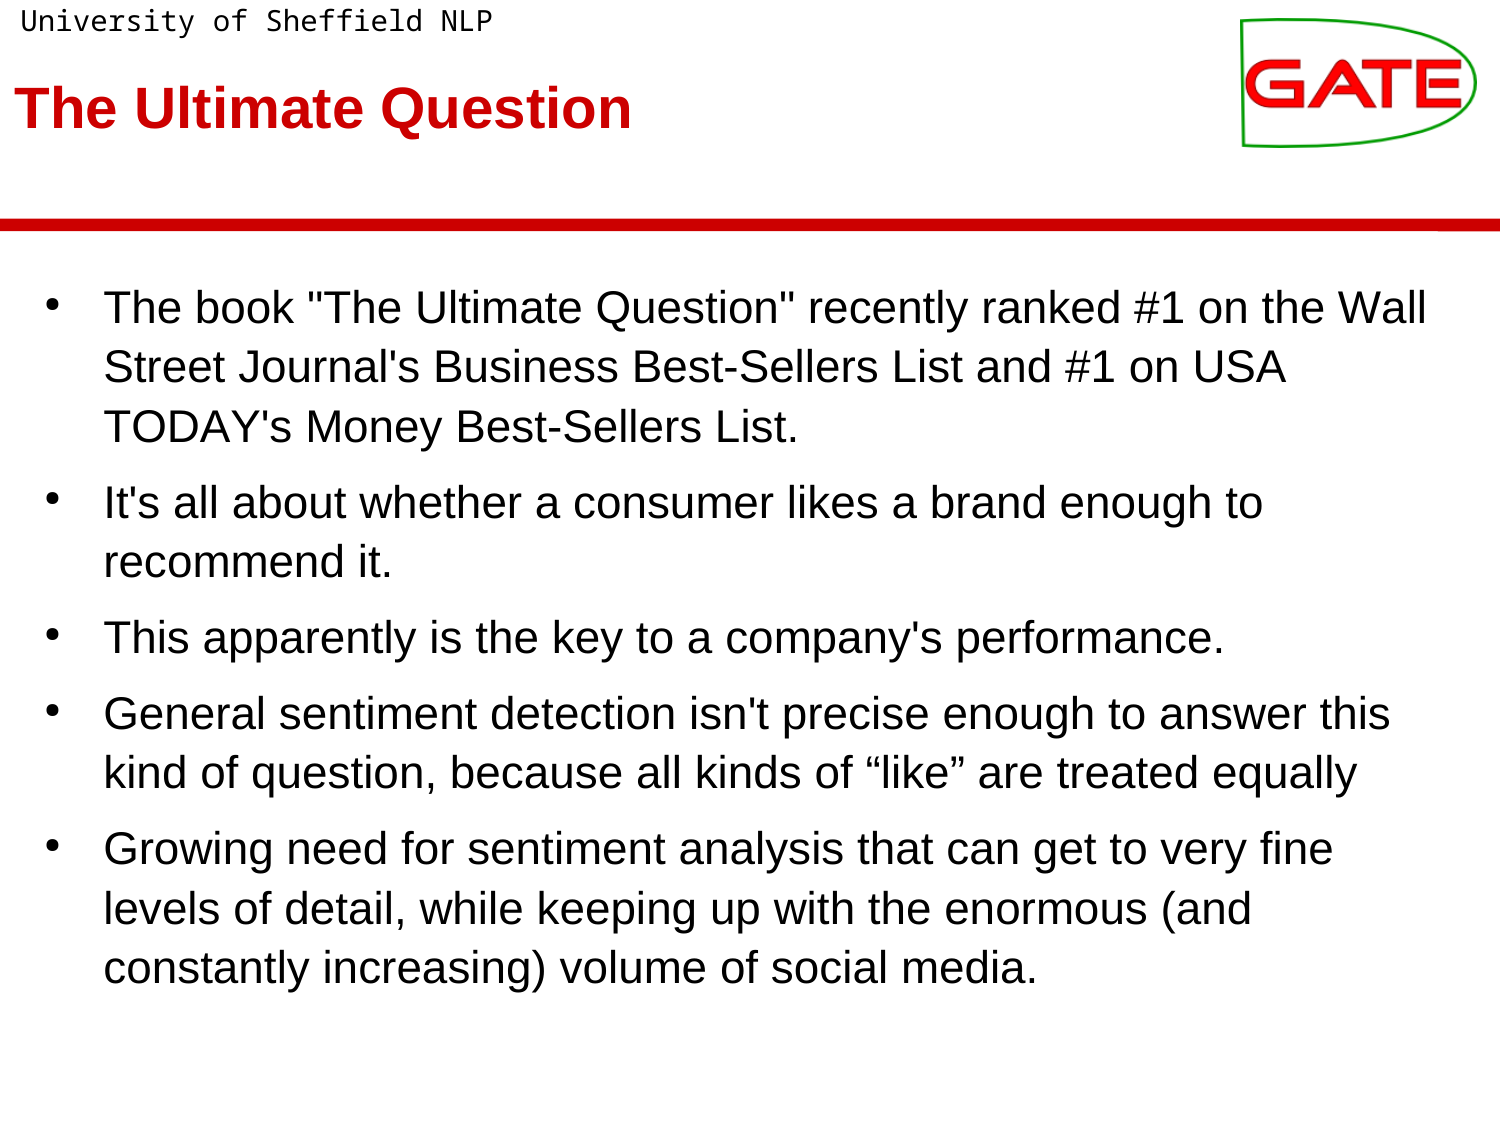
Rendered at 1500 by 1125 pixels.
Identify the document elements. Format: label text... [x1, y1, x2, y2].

list The book "The Ultimate Question" recently ranked #1 on the Wall Street Journal's Business Best-Sellers List and #1 on USA TODAY's Money Best-Sellers List. It's all about whether a consumer likes a brand enough to recommend it. This apparently is the key to a company's performance. General sentiment detection isn't precise enough to answer this kind of question, because all kinds of “like” are treated equally Growing need for sentiment analysis that can get to very fine levels of detail, while keeping up with the enormous (and constantly increasing) volume of social media. [29, 265, 1477, 1075]
title The Ultimate Question [0, 11, 1239, 205]
picture [1240, 18, 1477, 148]
